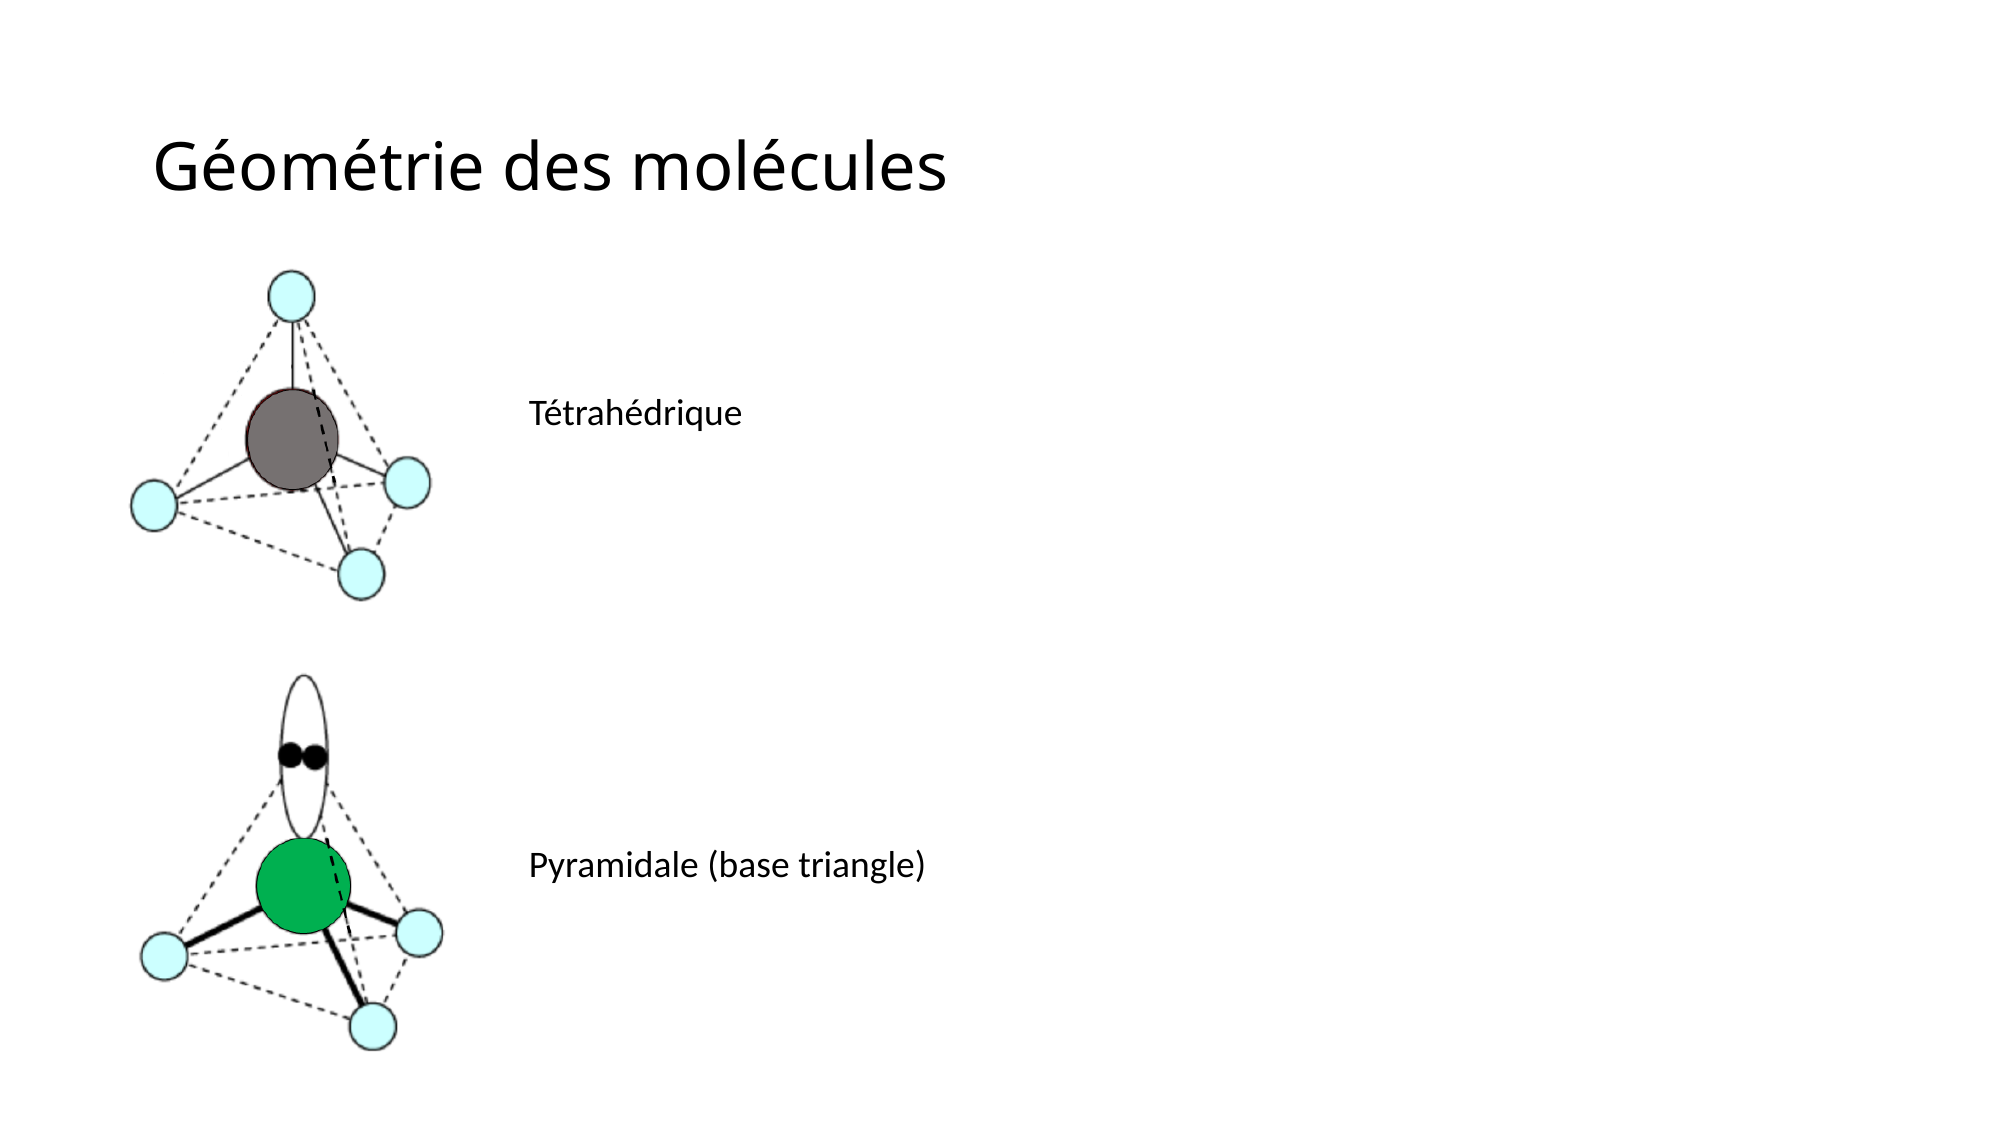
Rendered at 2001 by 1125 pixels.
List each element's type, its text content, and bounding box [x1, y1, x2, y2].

picture [137, 669, 448, 1057]
text_box Tétrahédrique [513, 380, 964, 442]
text_box Pyramidale (base triangle) [513, 832, 964, 894]
title Géométrie des molécules [137, 59, 1863, 278]
picture [125, 265, 435, 602]
